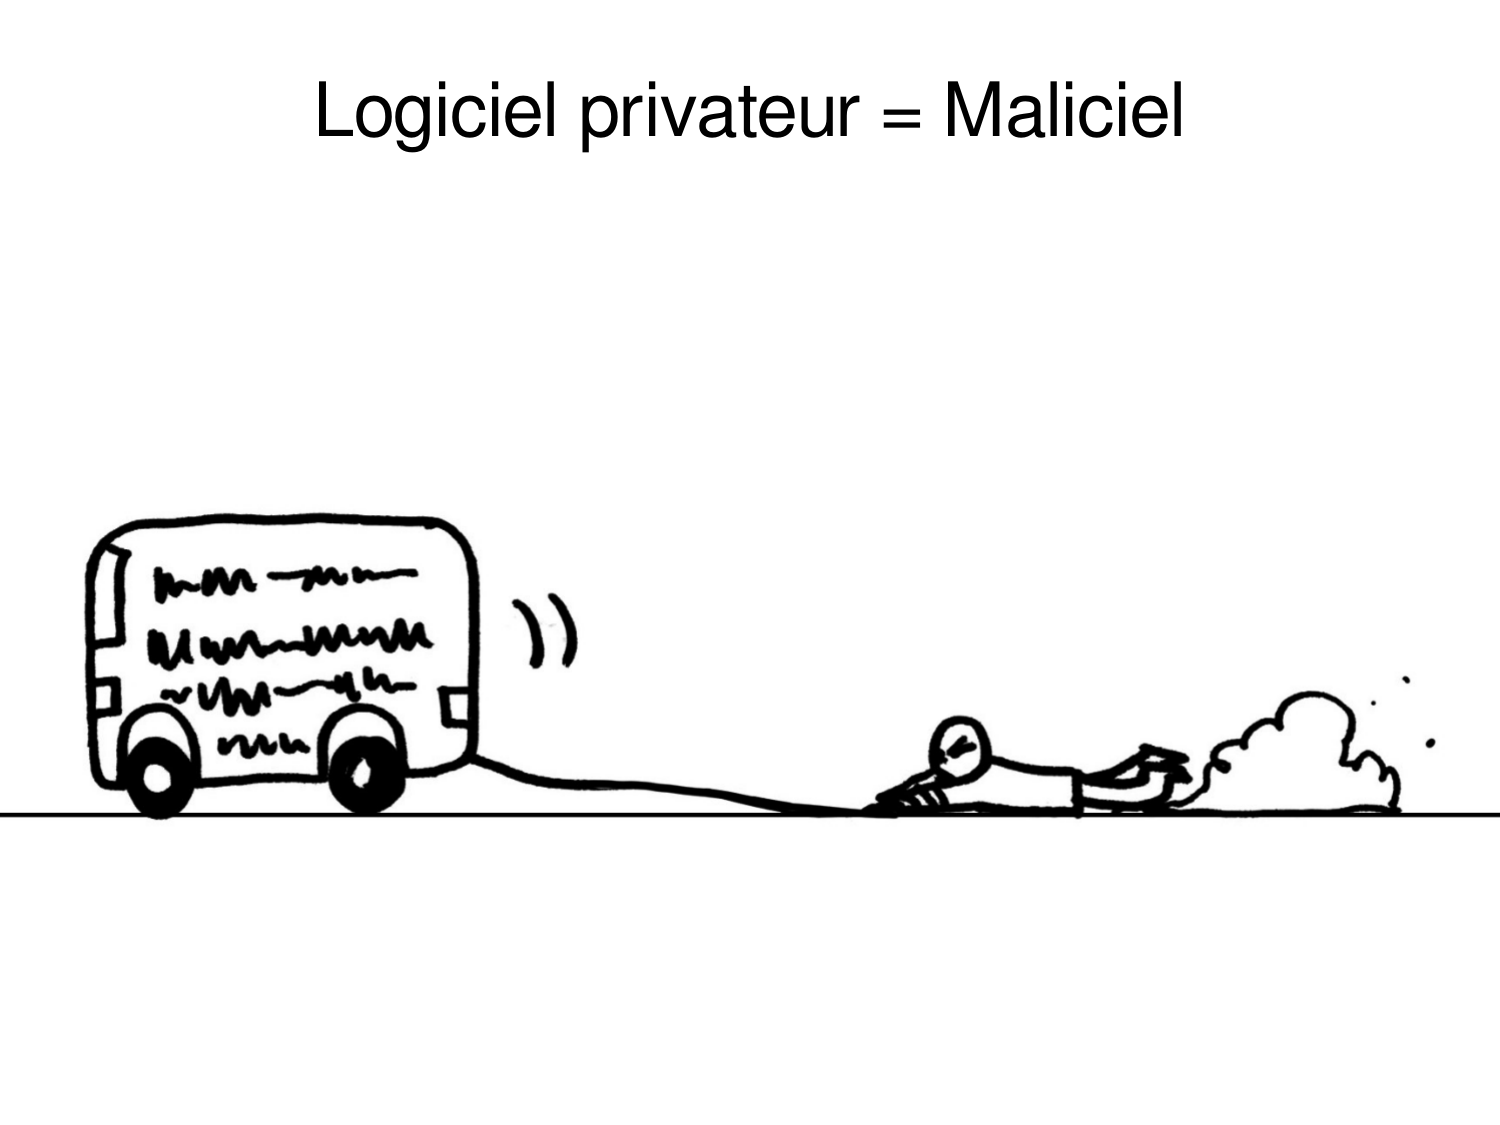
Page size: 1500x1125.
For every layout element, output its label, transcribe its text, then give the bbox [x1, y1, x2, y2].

text_box Logiciel privateur = Maliciel [56, 60, 1444, 249]
picture [0, 414, 1500, 935]
